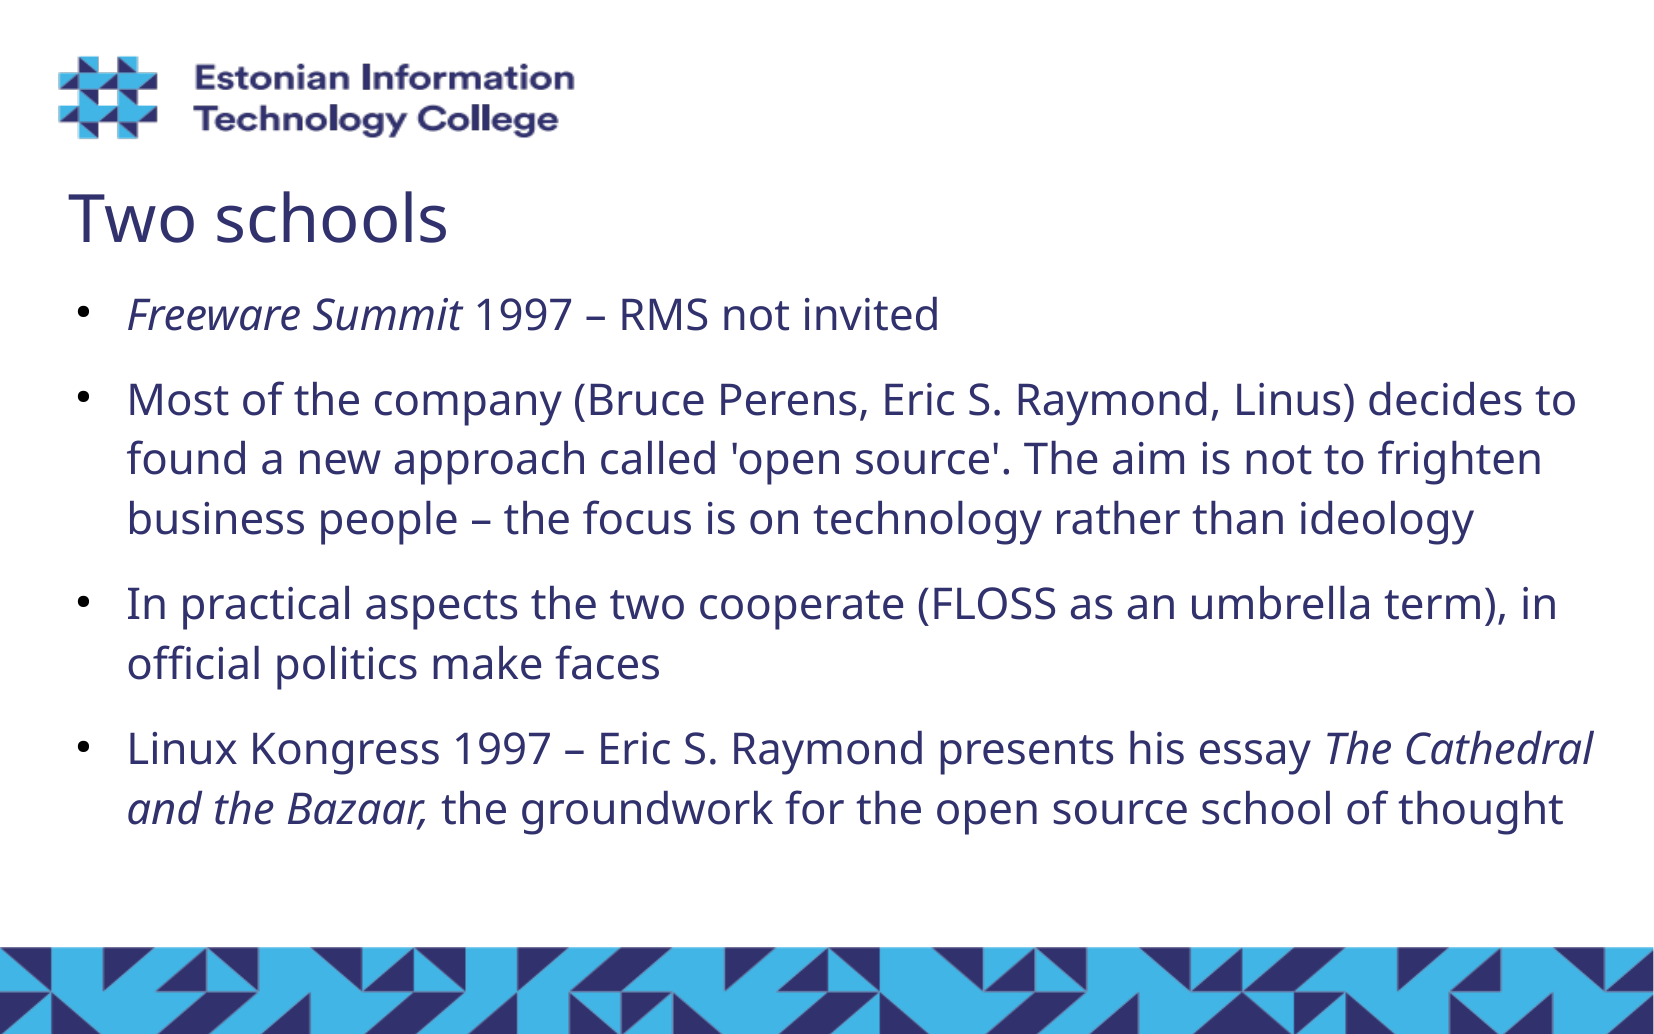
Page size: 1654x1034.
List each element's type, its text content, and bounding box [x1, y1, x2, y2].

title Two schools [68, 147, 1536, 283]
list Freeware Summit 1997 – RMS not invited Most of the company (Bruce Perens, Eric S. Raymond, Linus) decides to found a new approach called 'open source'. The aim is not to frighten business people – the focus is on technology rather than ideology In practical aspects the two cooperate (FLOSS as an umbrella term), in official politics make faces Linux Kongress 1997 – Eric S. Raymond presents his essay The Cathedral and the Bazaar, the groundwork for the open source school of thought [59, 283, 1595, 936]
